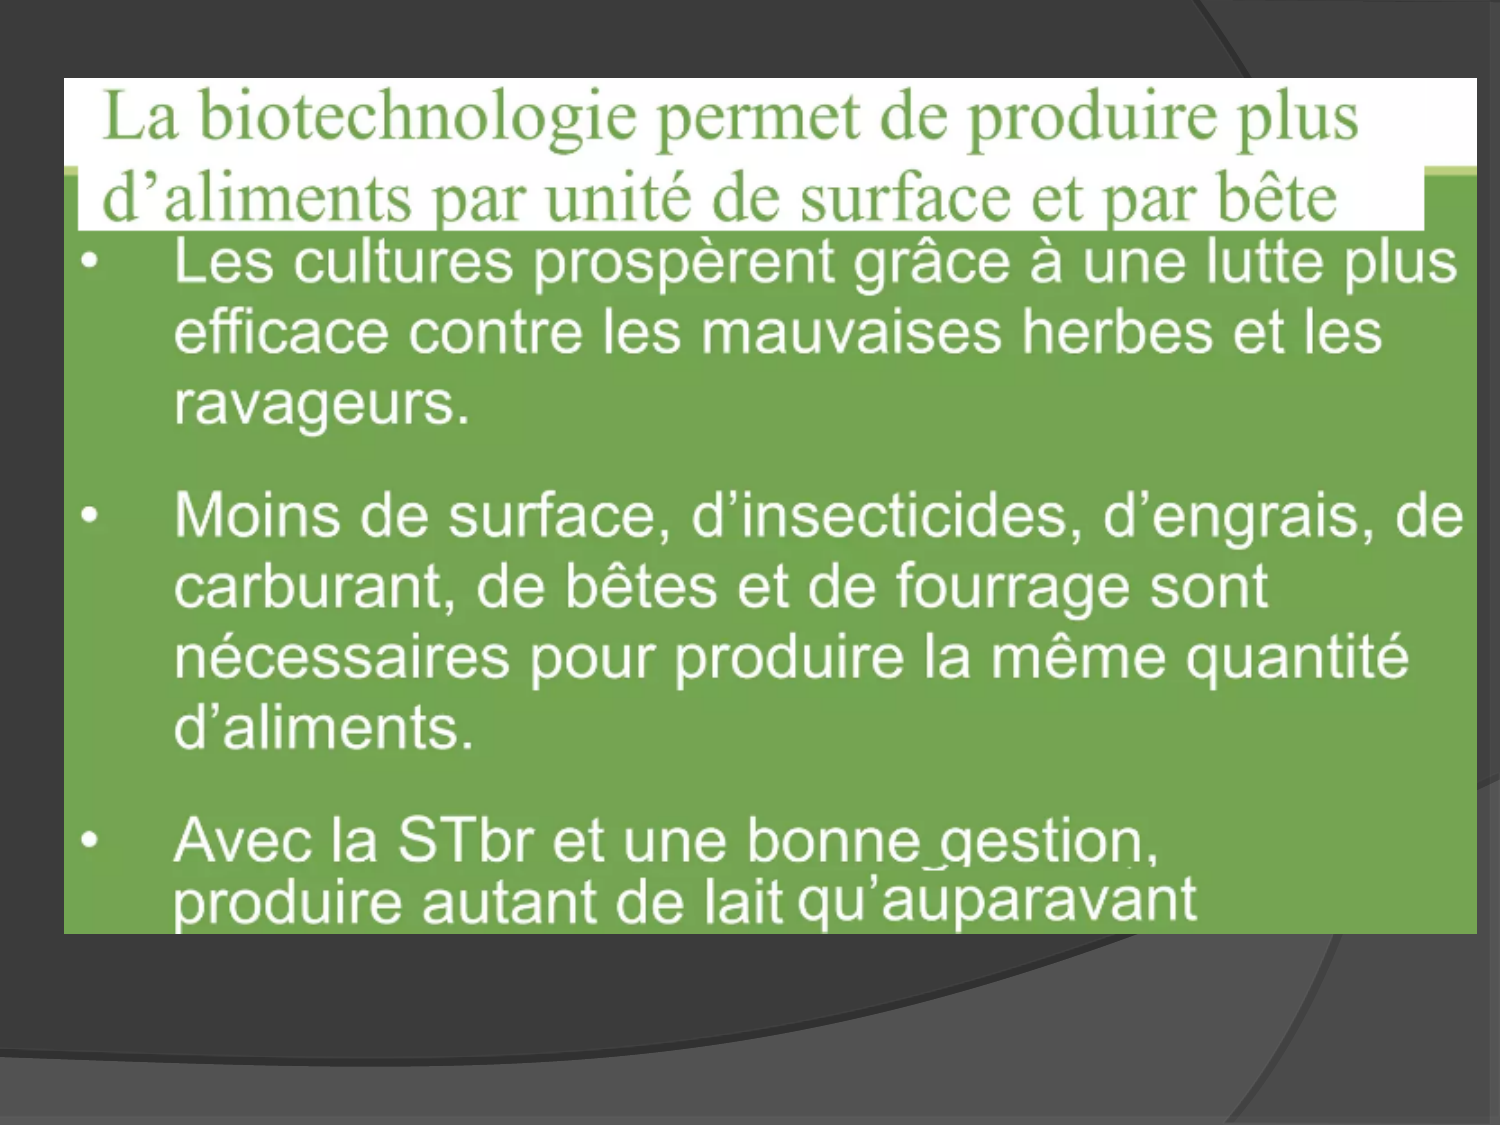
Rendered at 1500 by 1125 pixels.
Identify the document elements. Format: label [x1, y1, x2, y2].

picture [64, 78, 1477, 934]
